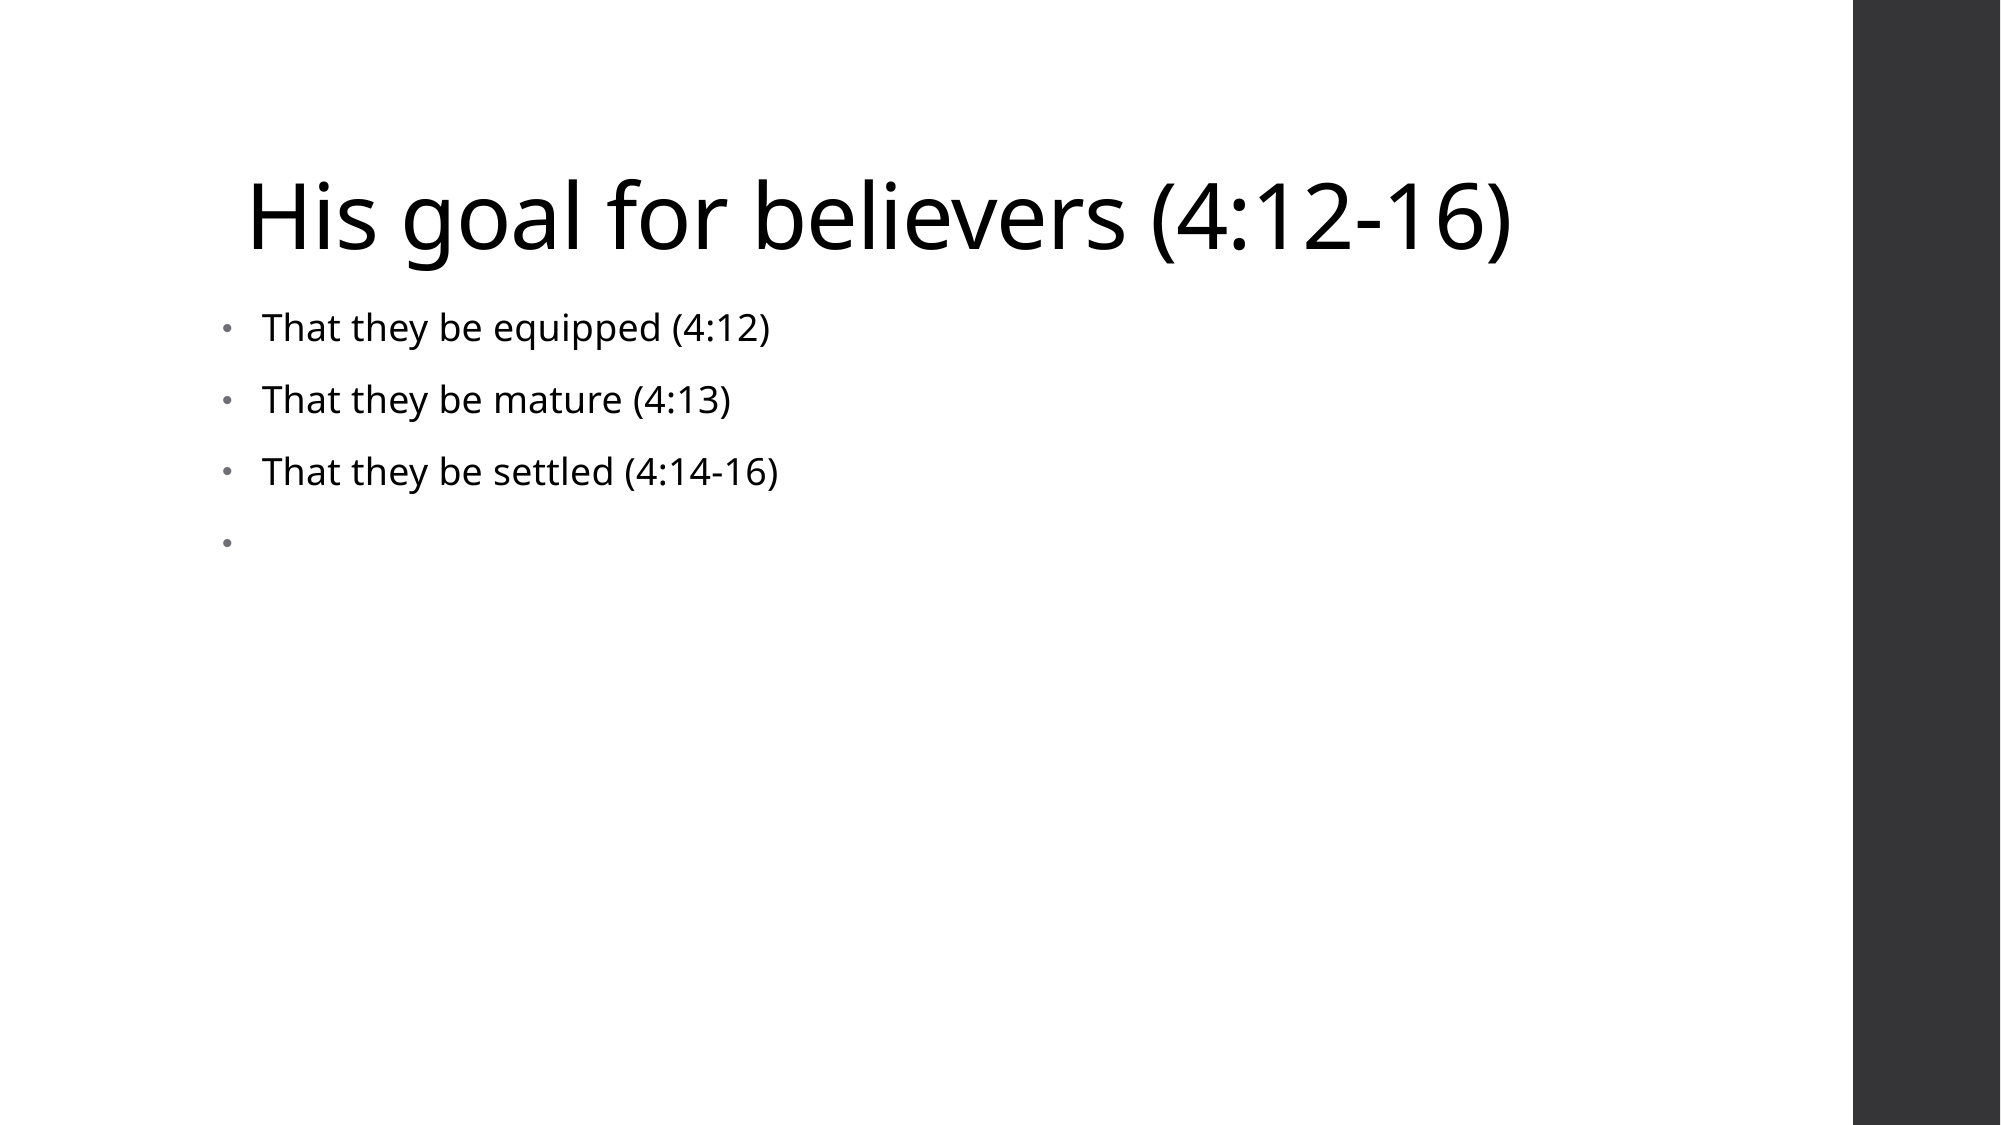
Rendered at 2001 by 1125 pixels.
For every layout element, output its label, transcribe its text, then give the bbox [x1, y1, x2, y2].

list That they be equipped (4:12) That they be mature (4:13) That they be settled (4:14-16) [206, 299, 1617, 1014]
title His goal for believers (4:12-16) [206, 60, 1797, 278]
